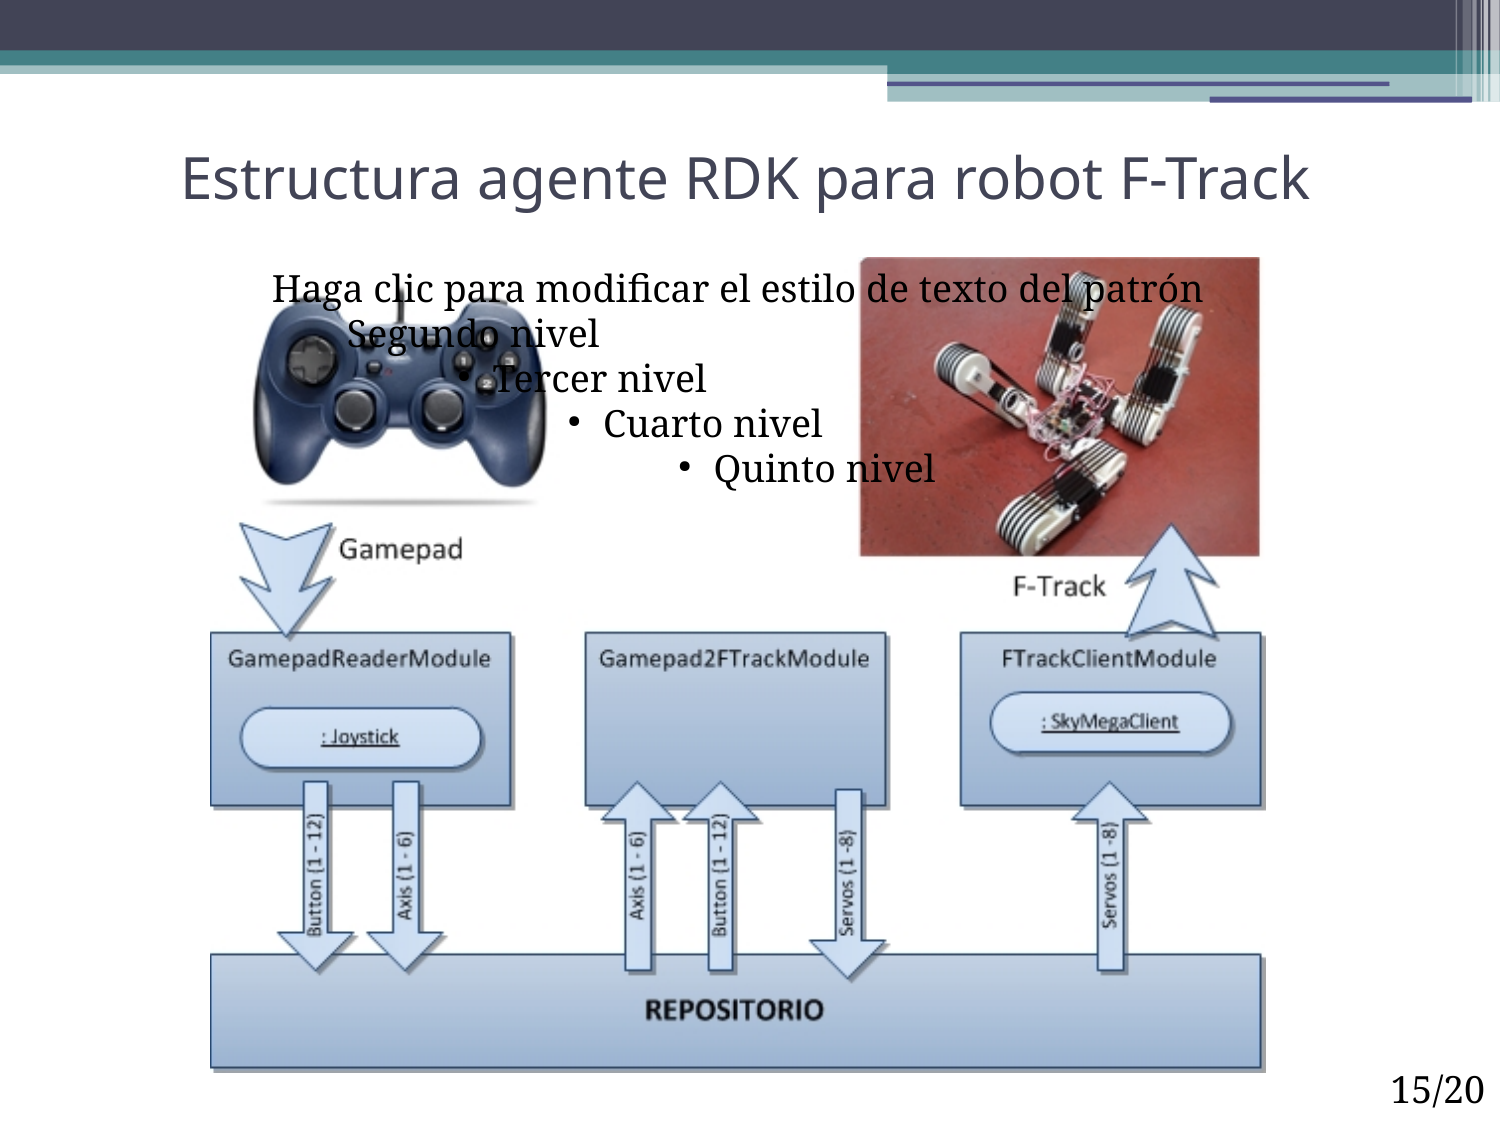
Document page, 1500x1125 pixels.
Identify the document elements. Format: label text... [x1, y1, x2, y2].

picture [210, 257, 1266, 1073]
title Estructura agente RDK para robot F-Track [70, 105, 1421, 247]
slide_number <number>/20 [1346, 1065, 1500, 1125]
